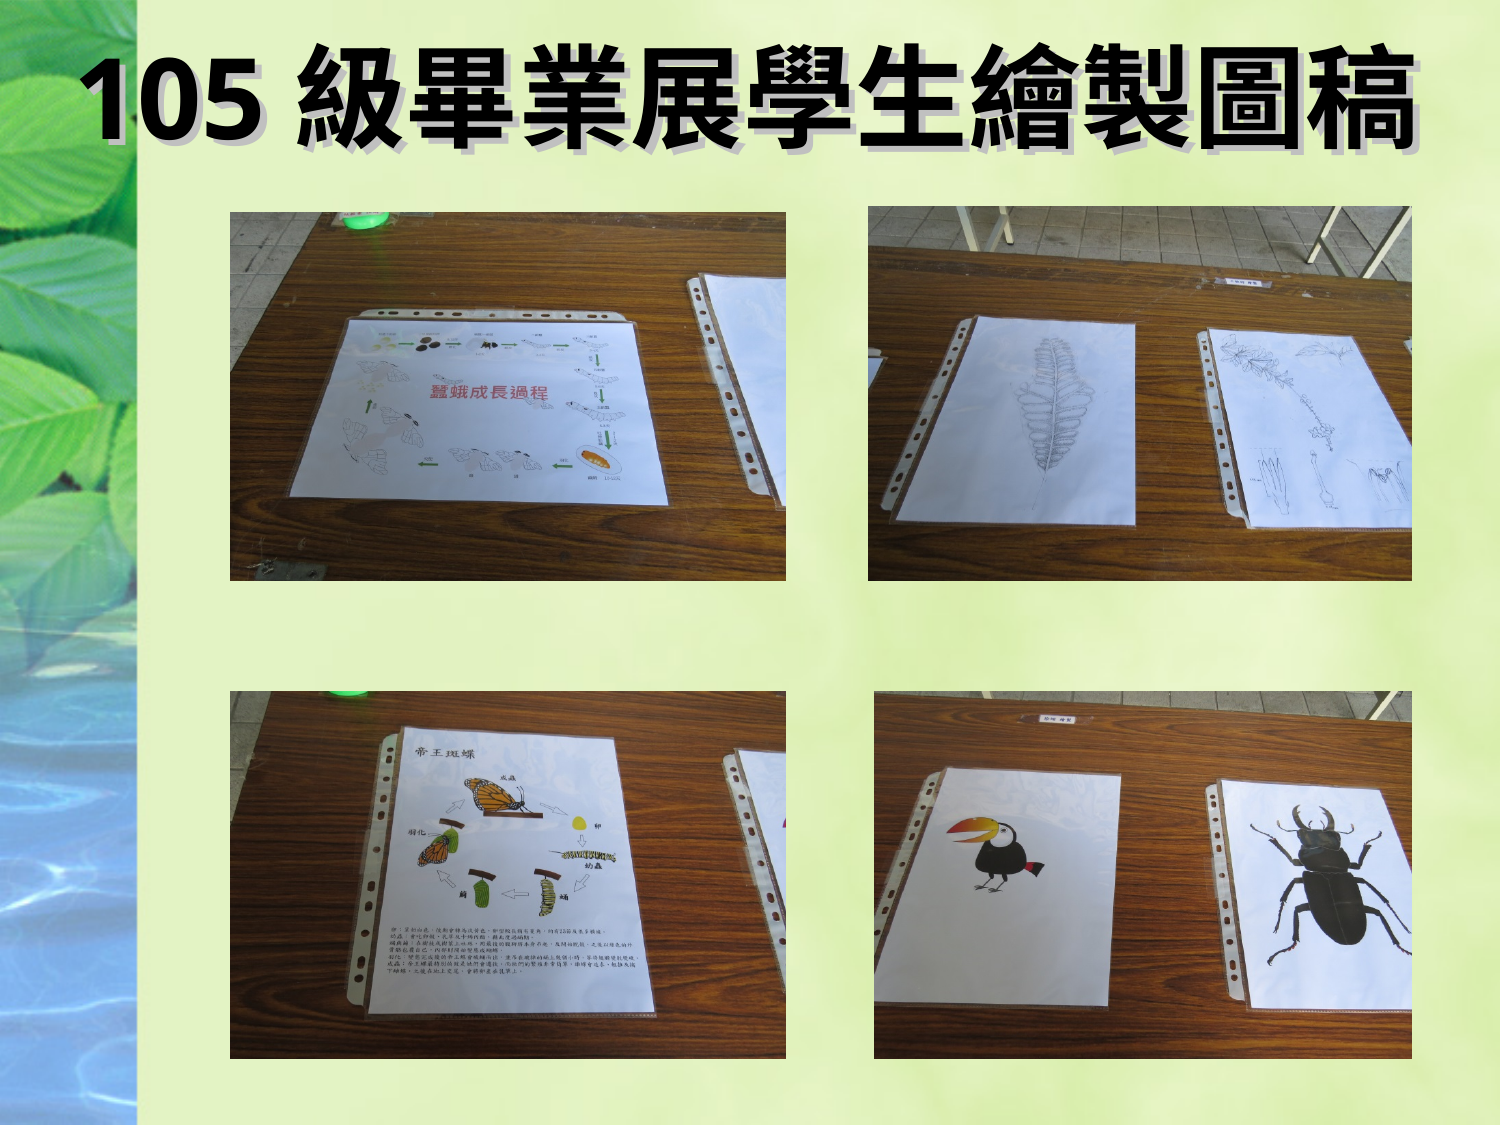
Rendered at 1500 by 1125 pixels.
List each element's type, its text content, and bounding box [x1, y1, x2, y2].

picture [868, 206, 1412, 581]
picture [874, 691, 1412, 1059]
picture [230, 212, 786, 581]
picture [230, 691, 786, 1059]
text_box 105級畢業展學生繪製圖稿 [29, 19, 1462, 169]
